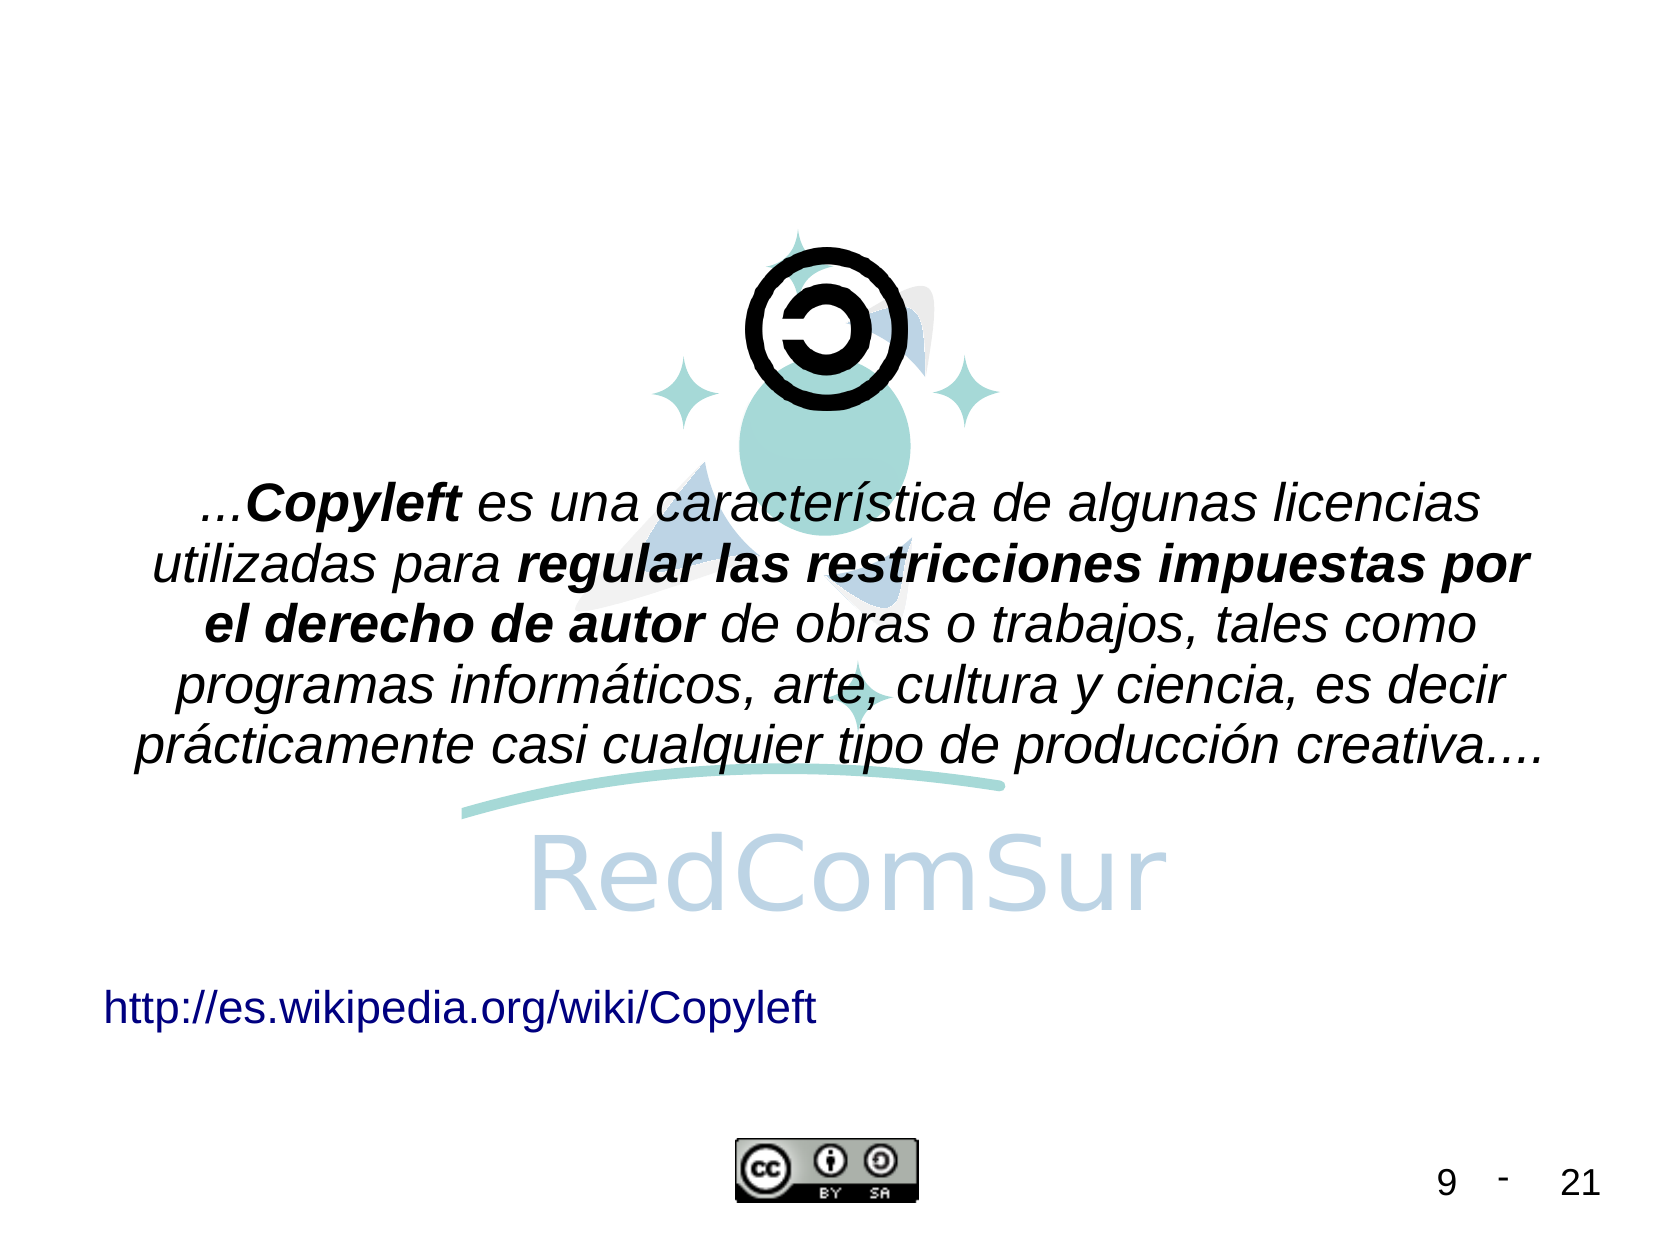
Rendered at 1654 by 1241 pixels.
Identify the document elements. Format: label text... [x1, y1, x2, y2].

text_box - [1482, 1147, 1530, 1205]
text_box <número> [1421, 1154, 1545, 1225]
text_box http://es.wikipedia.org/wiki/Copyleft [88, 974, 875, 1041]
text_box 21 [1545, 1154, 1642, 1225]
text_box ...Copyleft es una característica de algunas licencias utilizadas para regular las restricciones impuestas por el derecho de autor de obras o trabajos, tales como programas informáticos, arte, cultura y ciencia, es decir prácticamente casi cualquier tipo de producción creativa.... [118, 465, 1565, 783]
picture [461, 783, 1192, 1205]
picture [461, 211, 1192, 465]
